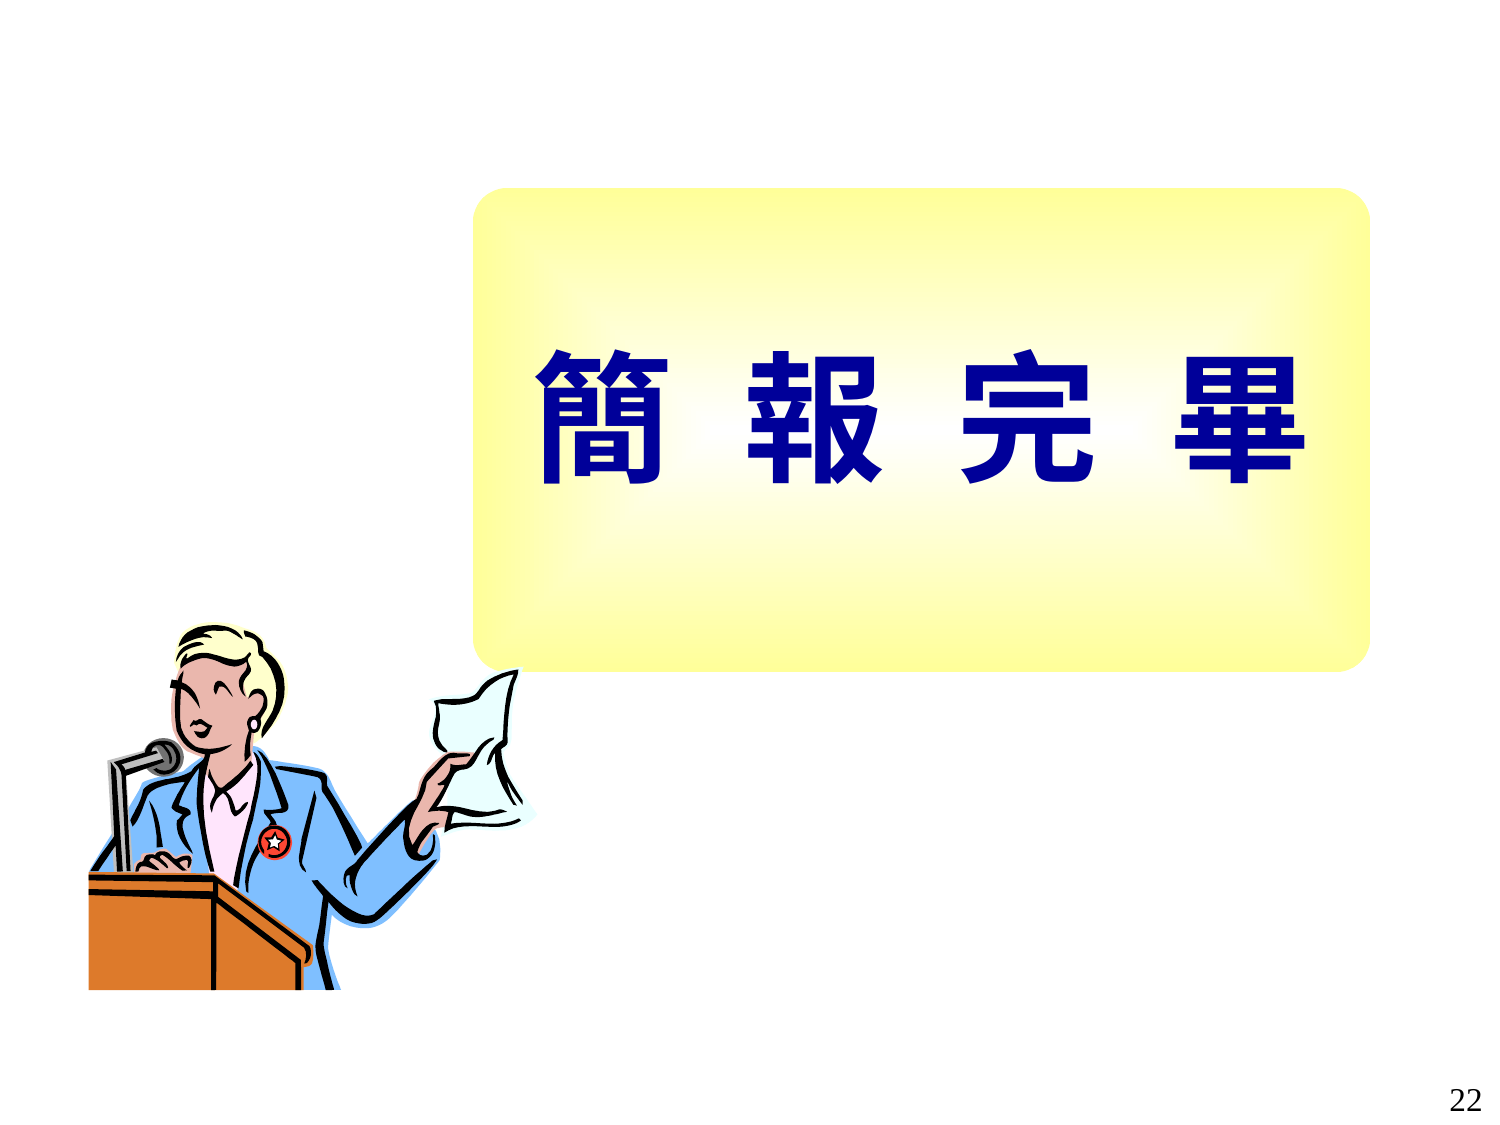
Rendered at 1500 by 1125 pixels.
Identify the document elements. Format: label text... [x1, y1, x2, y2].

picture [88, 621, 538, 991]
slide_number <編號> [1147, 1070, 1498, 1125]
text_box 簡 報 完 畢 [472, 187, 1371, 673]
